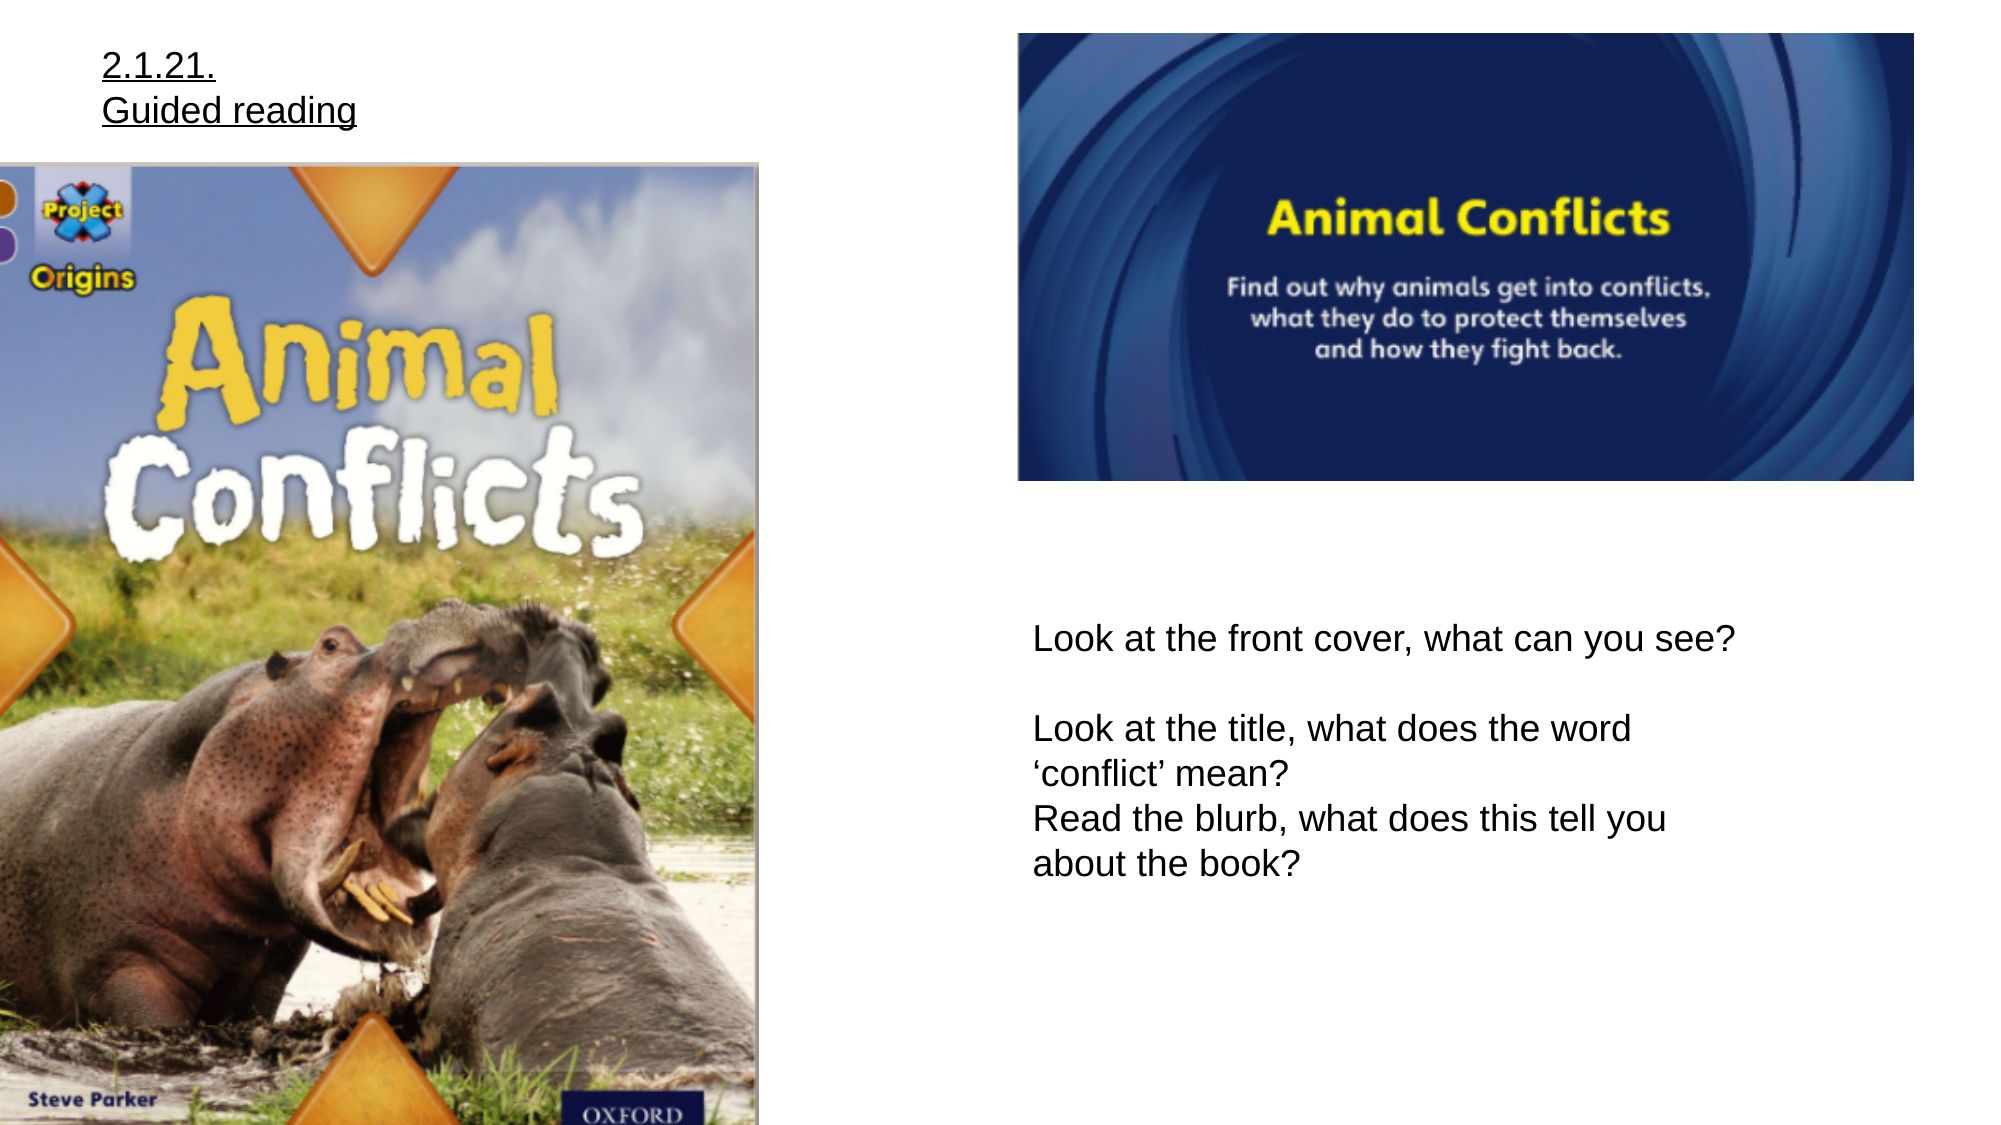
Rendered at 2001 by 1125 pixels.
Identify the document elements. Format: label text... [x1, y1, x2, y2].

picture [0, 162, 759, 1125]
text_box Look at the front cover, what can you see? Look at the title, what does the word ‘conflict’ mean? Read the blurb, what does this tell you about the book? [1017, 605, 1777, 940]
picture [1017, 33, 1914, 481]
text_box 2.1.21. Guided reading [86, 33, 738, 140]
